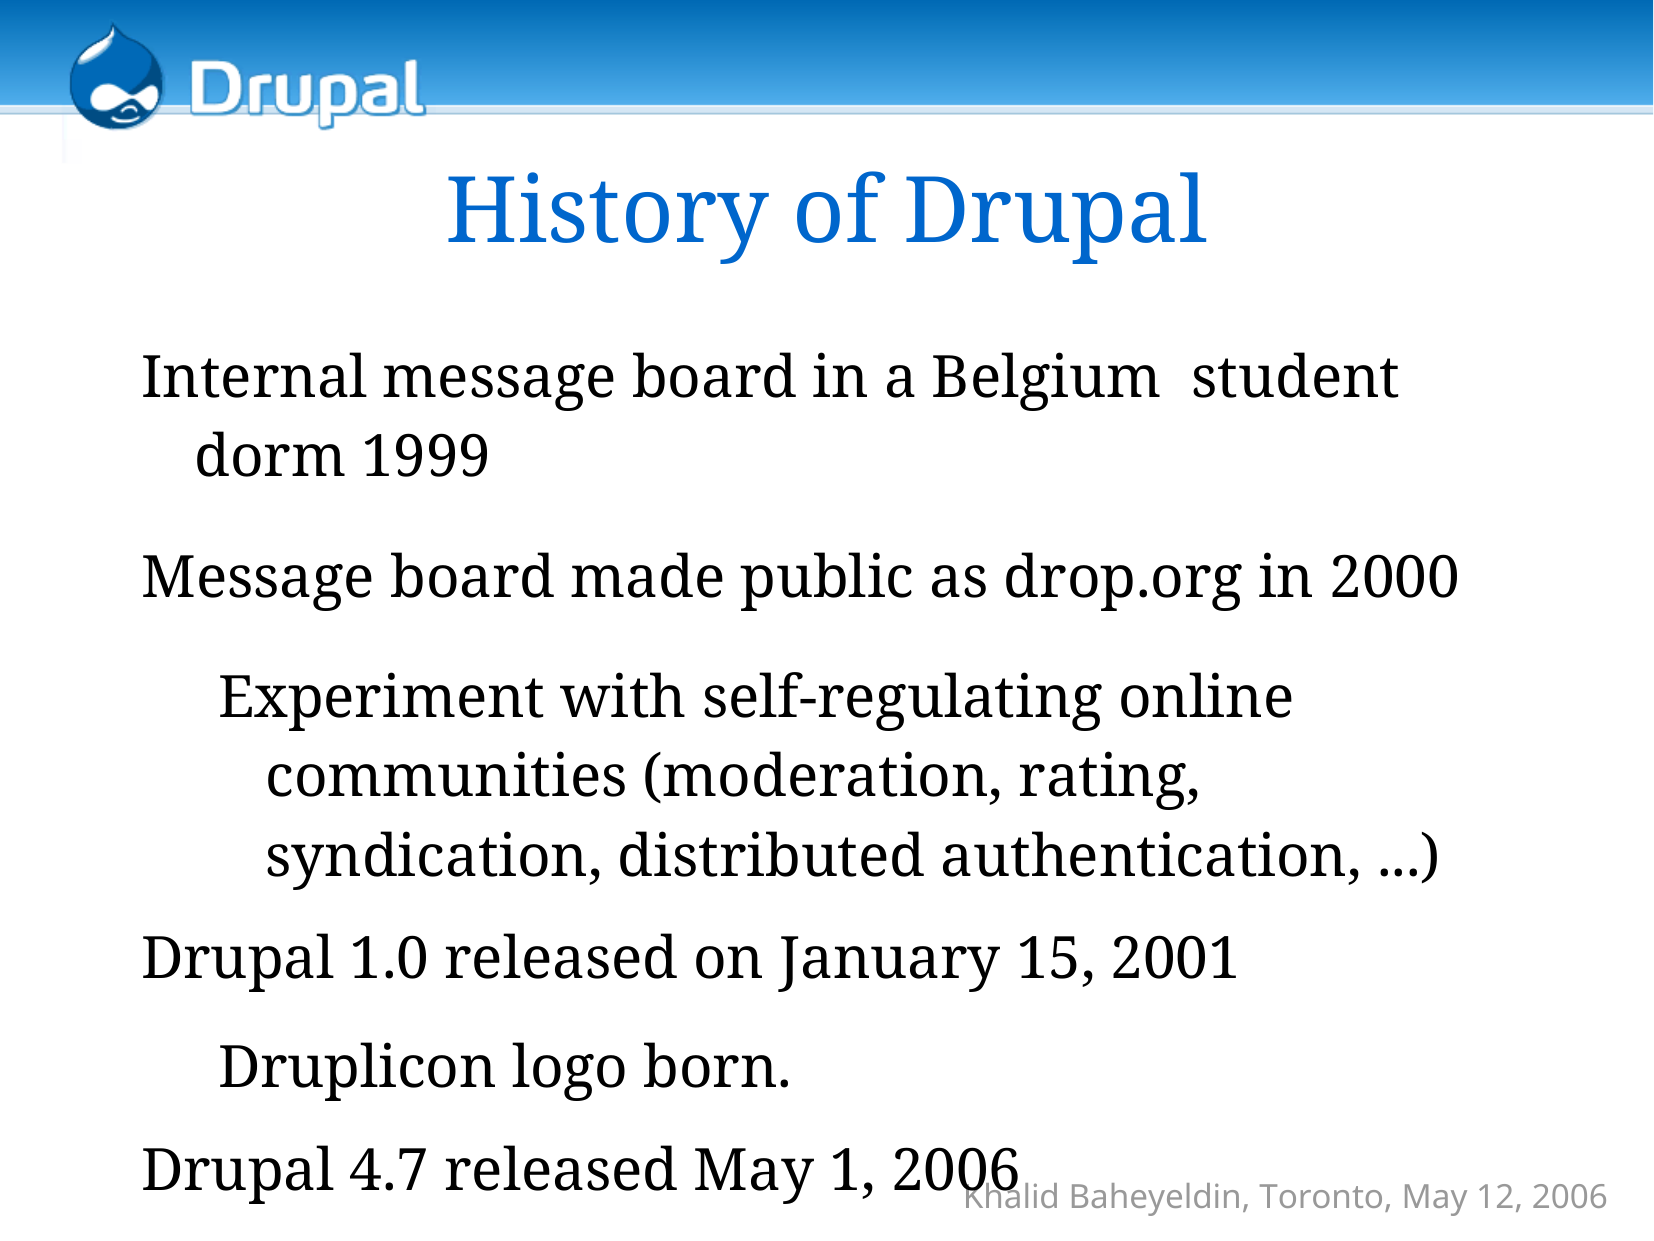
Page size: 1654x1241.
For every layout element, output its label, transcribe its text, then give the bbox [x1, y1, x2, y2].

title History of Drupal [121, 102, 1533, 311]
picture [0, 0, 1654, 1241]
list Internal message board in a Belgium student dorm 1999 Message board made public as drop.org in 2000 Experiment with self-regulating online communities (moderation, rating, syndication, distributed authentication, ...) Drupal 1.0 released on January 15, 2001 Druplicon logo born. Drupal 4.7 released May 1, 2006 [123, 334, 1536, 1117]
